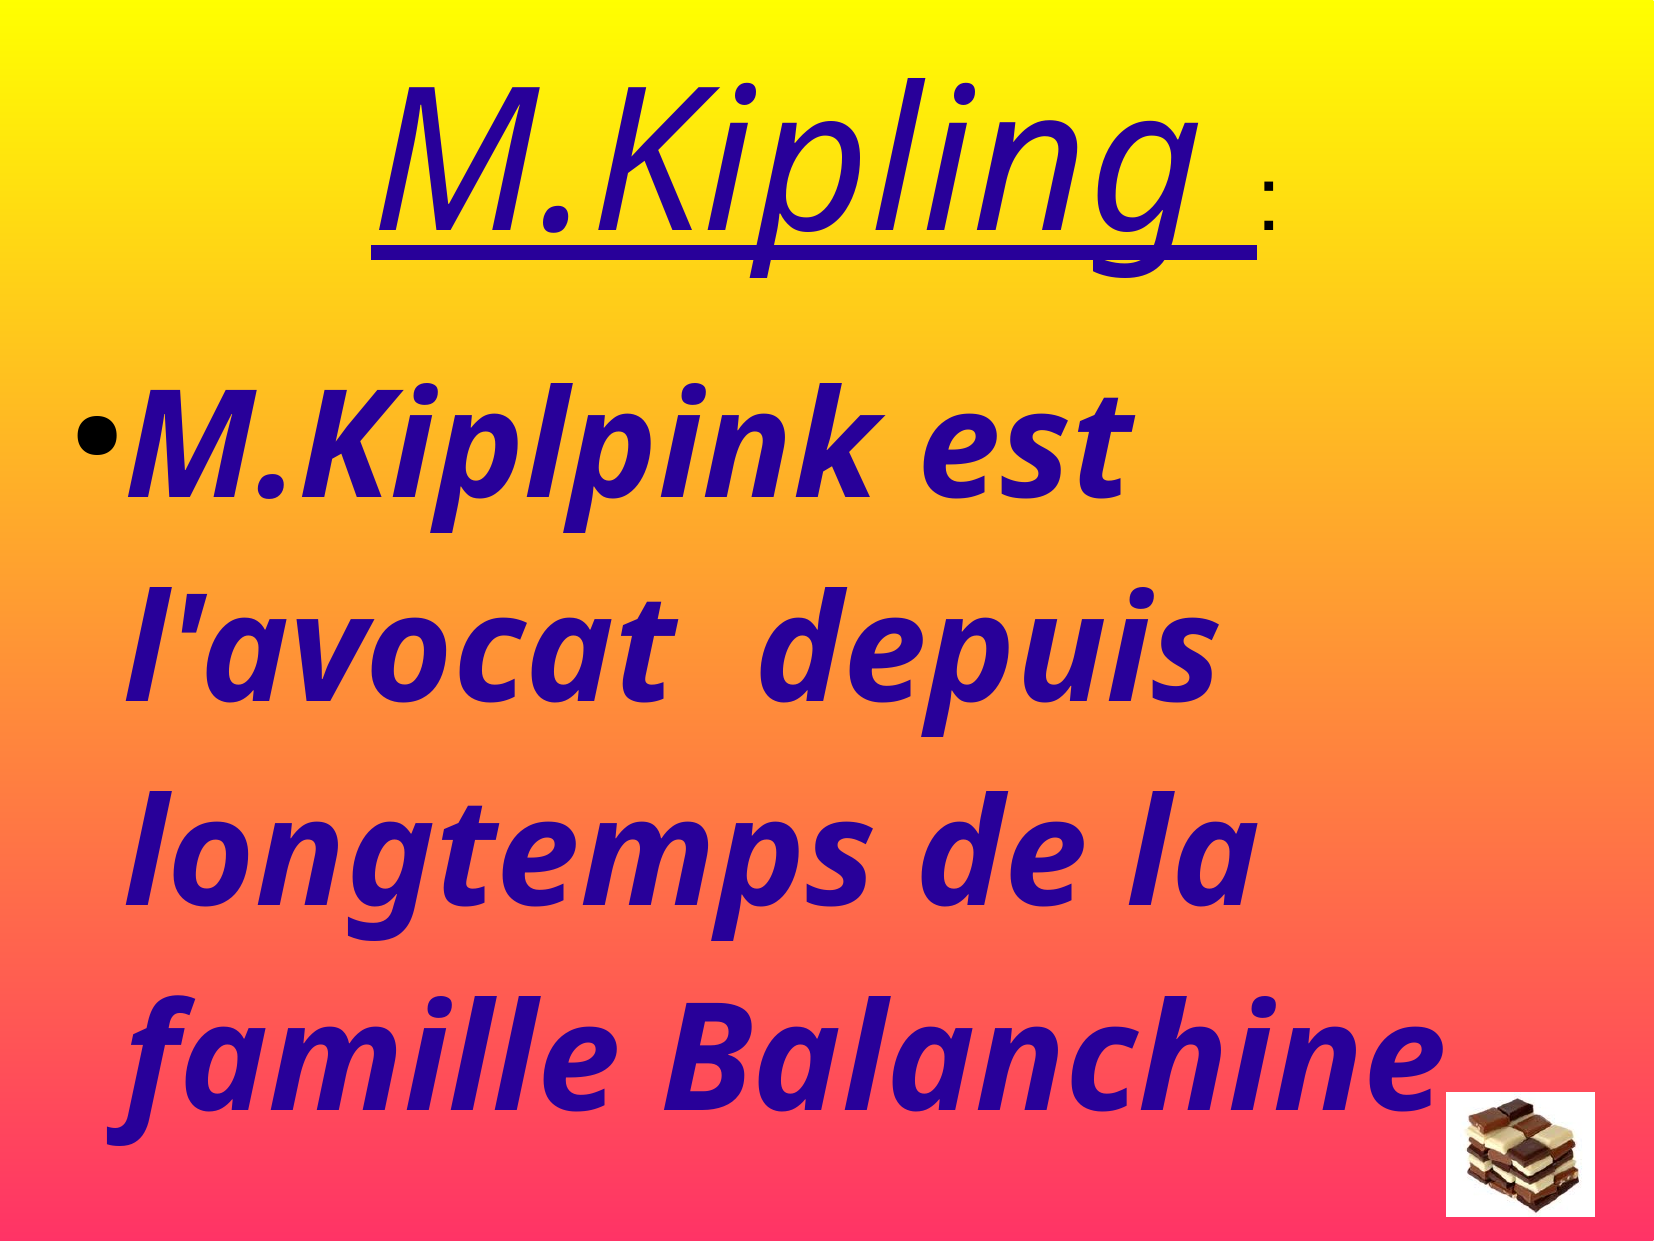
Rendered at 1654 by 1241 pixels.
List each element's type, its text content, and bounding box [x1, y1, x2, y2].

title M.Kipling : [82, 41, 1571, 265]
picture [1446, 1092, 1595, 1217]
list M.Kiplpink est l'avocat depuis longtemps de la famille Balanchine . [52, 337, 1565, 1008]
